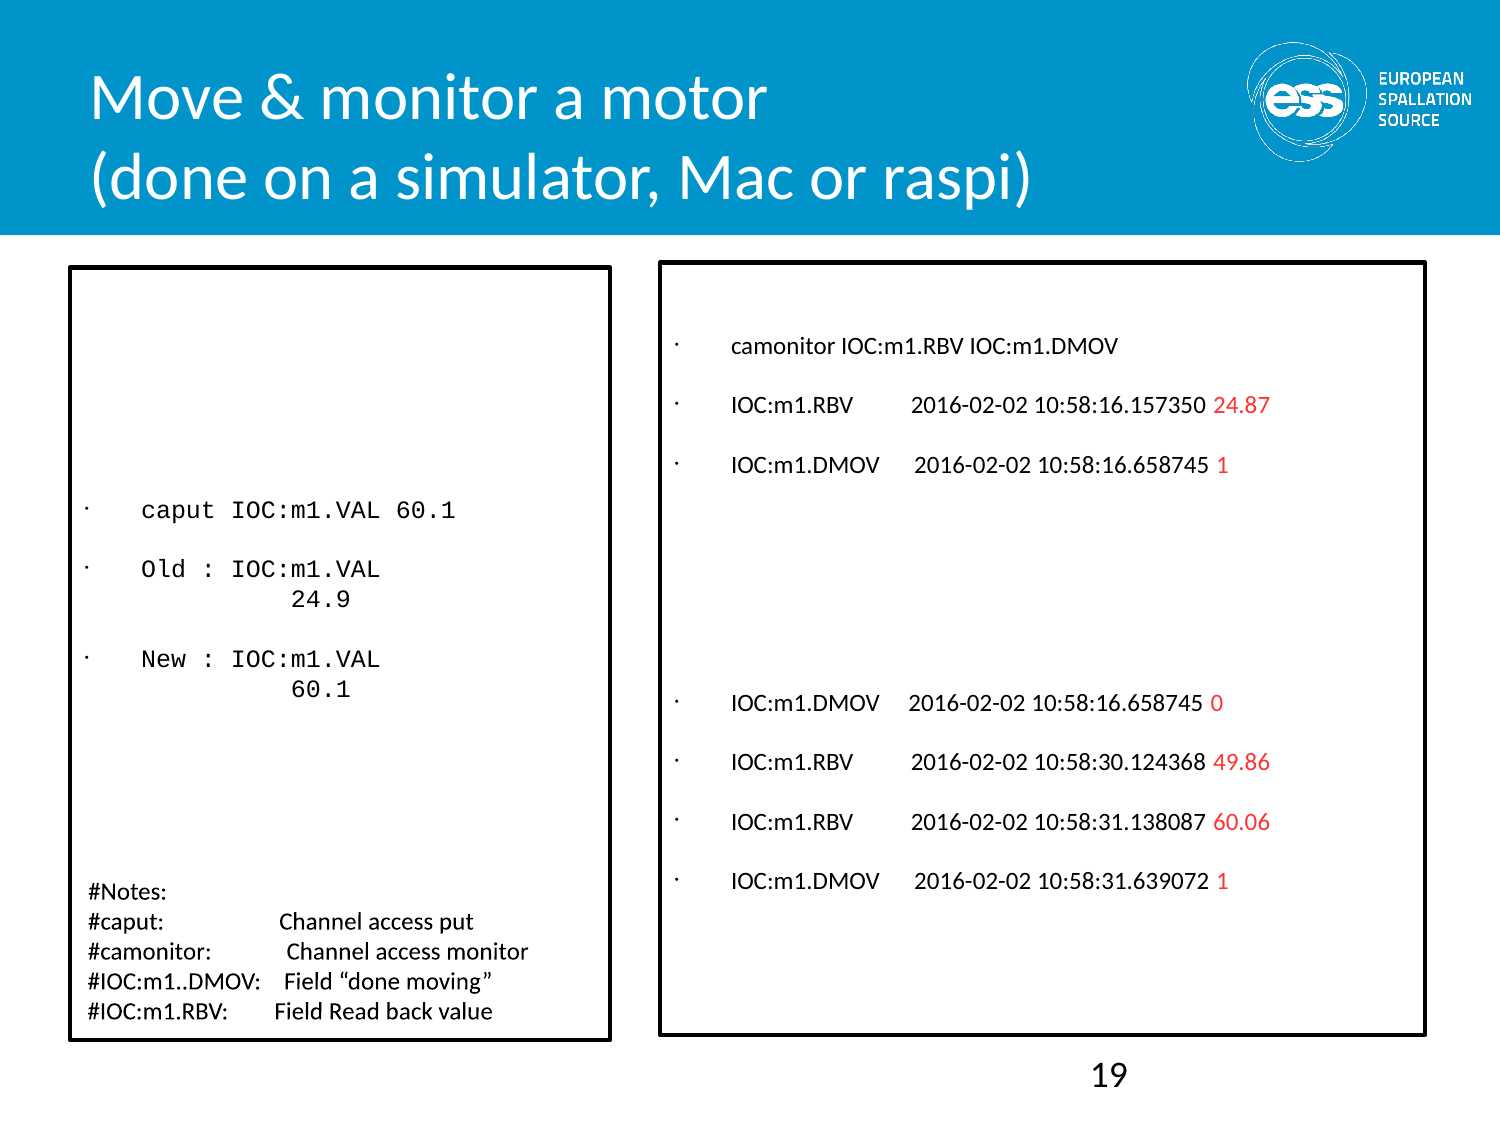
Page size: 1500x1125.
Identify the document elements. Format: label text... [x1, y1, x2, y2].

title Move & monitor a motor (done on a simulator, Mac or raspi) [75, 45, 1247, 233]
picture [1432, 114, 1438, 126]
picture [1434, 73, 1440, 84]
picture [1391, 73, 1397, 84]
picture [1454, 73, 1458, 84]
picture [1412, 114, 1420, 125]
picture [1380, 73, 1386, 84]
list camonitor IOC:m1.RBV IOC:m1.DMOV IOC:m1.RBV 2016-02-02 10:58:16.157350 24.87 IOC:m1.DMOV 2016-02-02 10:58:16.658745 1 IOC:m1.DMOV 2016-02-02 10:58:16.658745 0 IOC:m1.RBV 2016-02-02 10:58:30.124368 49.86 IOC:m1.RBV 2016-02-02 10:58:31.138087 60.06 IOC:m1.DMOV 2016-02-02 10:58:31.639072 1 [660, 262, 1425, 1036]
picture [1423, 73, 1431, 84]
picture [1401, 73, 1407, 84]
list caput IOC:m1.VAL 60.1 Old : IOC:m1.VAL 24.9 New : IOC:m1.VAL 60.1 [69, 267, 610, 1041]
picture [1427, 99, 1435, 104]
picture [1414, 74, 1420, 84]
picture [1266, 84, 1345, 116]
slide_number <number> [1074, 1042, 1425, 1103]
picture [1400, 115, 1408, 126]
text_box #Notes: #caput: Channel access put #camonitor: Channel access monitor #IOC:m1..DMOV: Field “done moving” #IOC:m1.RBV: Field Read back value [72, 867, 601, 1032]
